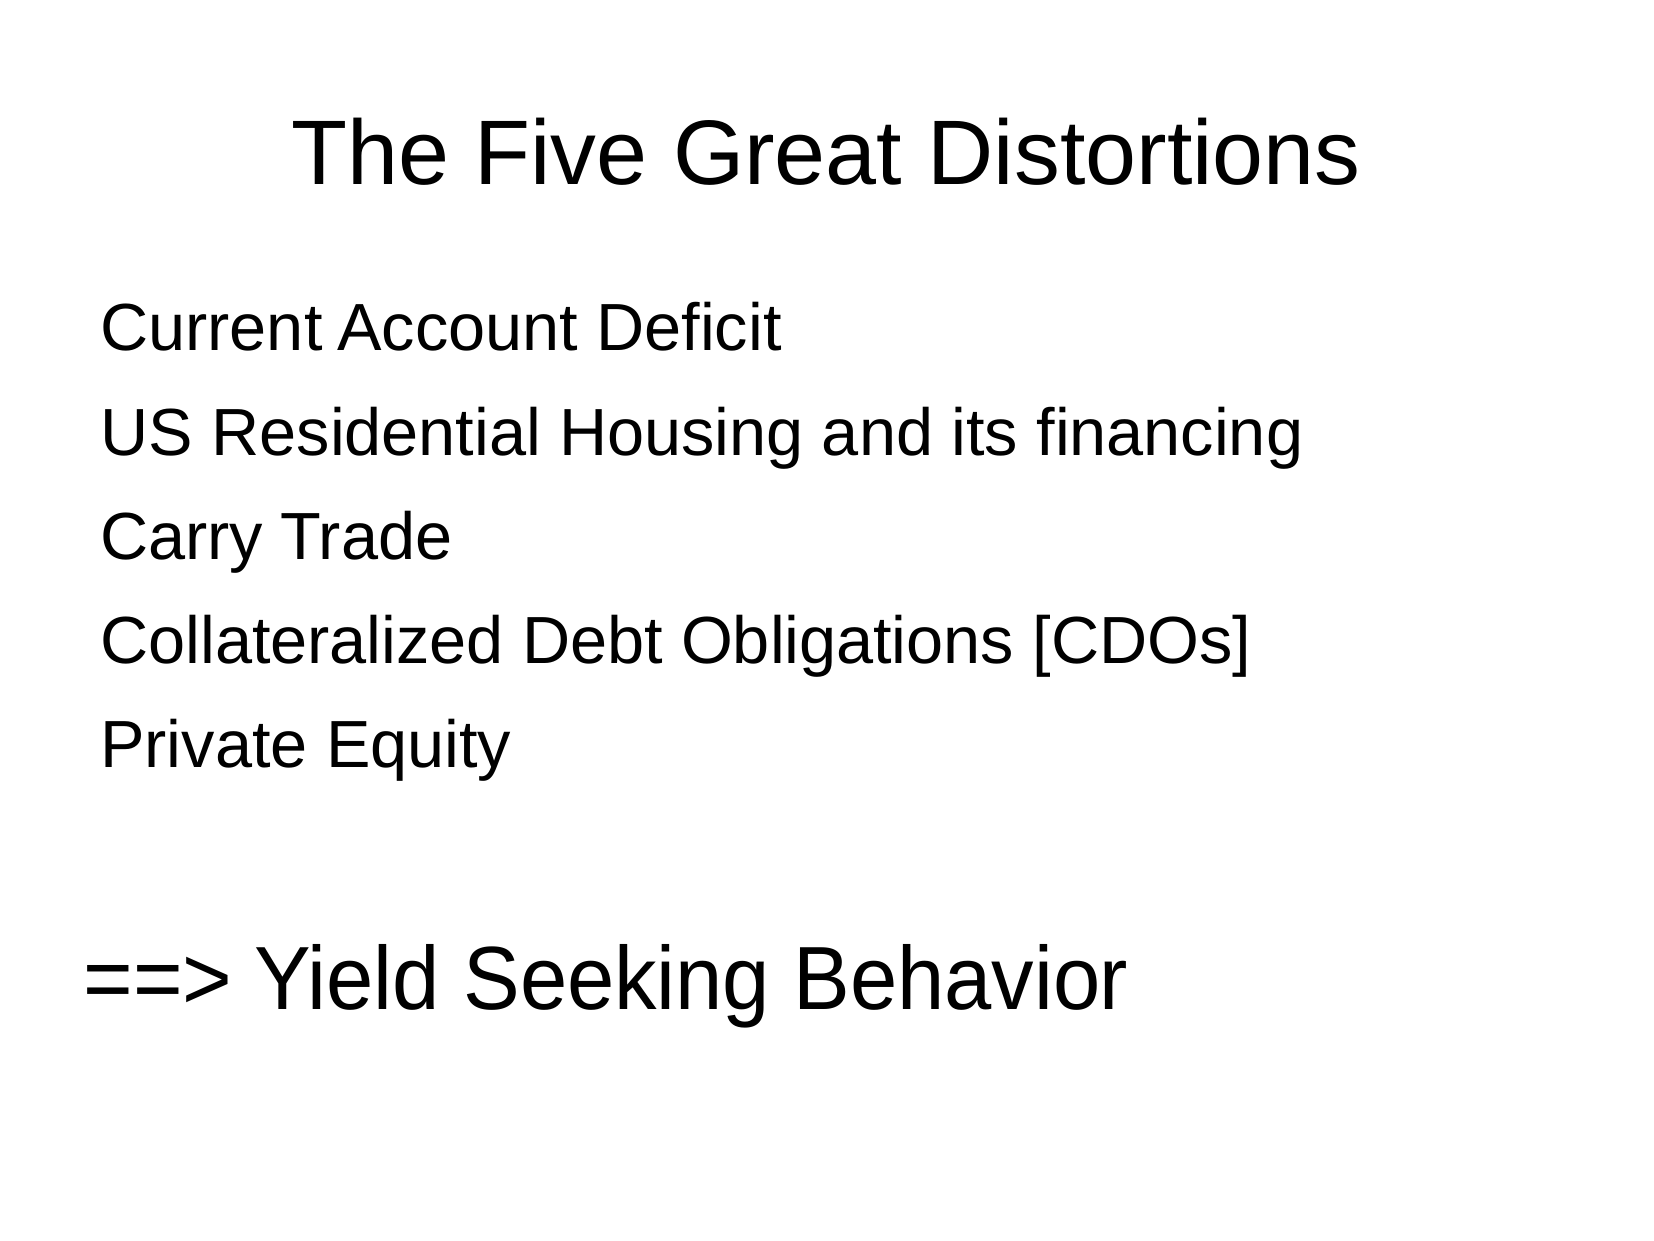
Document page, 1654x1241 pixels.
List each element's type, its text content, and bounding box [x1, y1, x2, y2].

title The Five Great Distortions [82, 49, 1571, 257]
list Current Account Deficit US Residential Housing and its financing Carry Trade Collateralized Debt Obligations [CDOs] Private Equity [82, 290, 1571, 783]
chart [82, 787, 1570, 1201]
